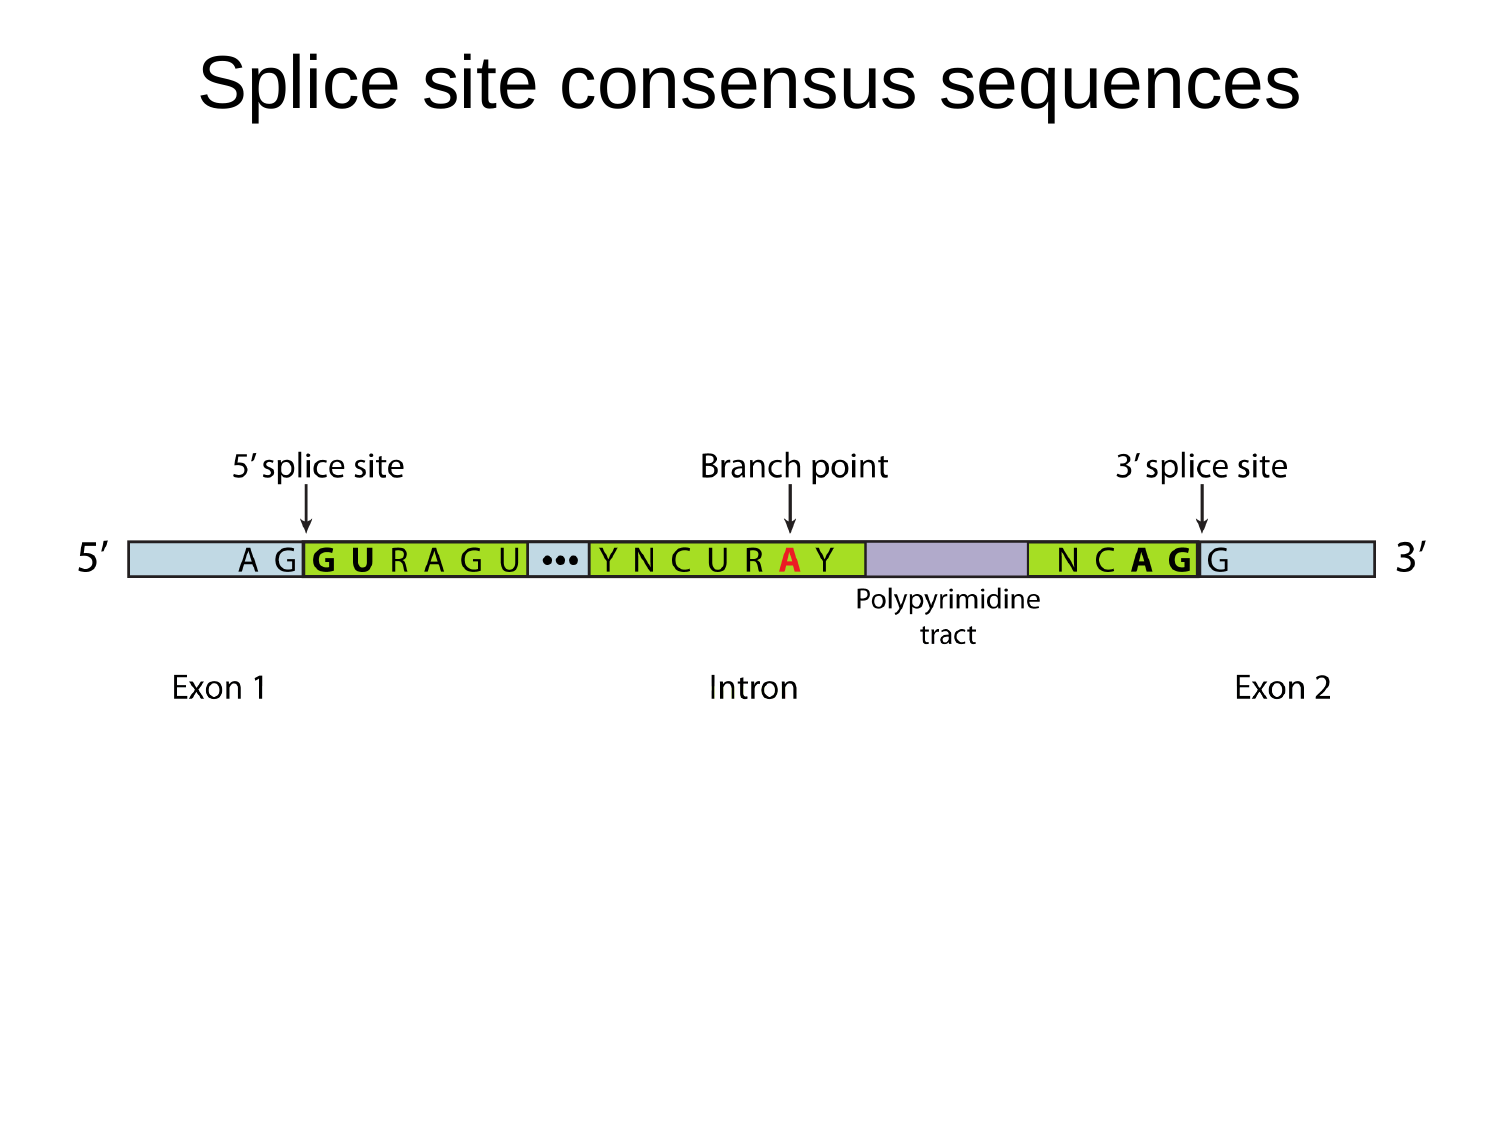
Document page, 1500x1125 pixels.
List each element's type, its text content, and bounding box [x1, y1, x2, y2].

picture [75, 446, 1426, 709]
title Splice site consensus sequences [75, 24, 1426, 133]
